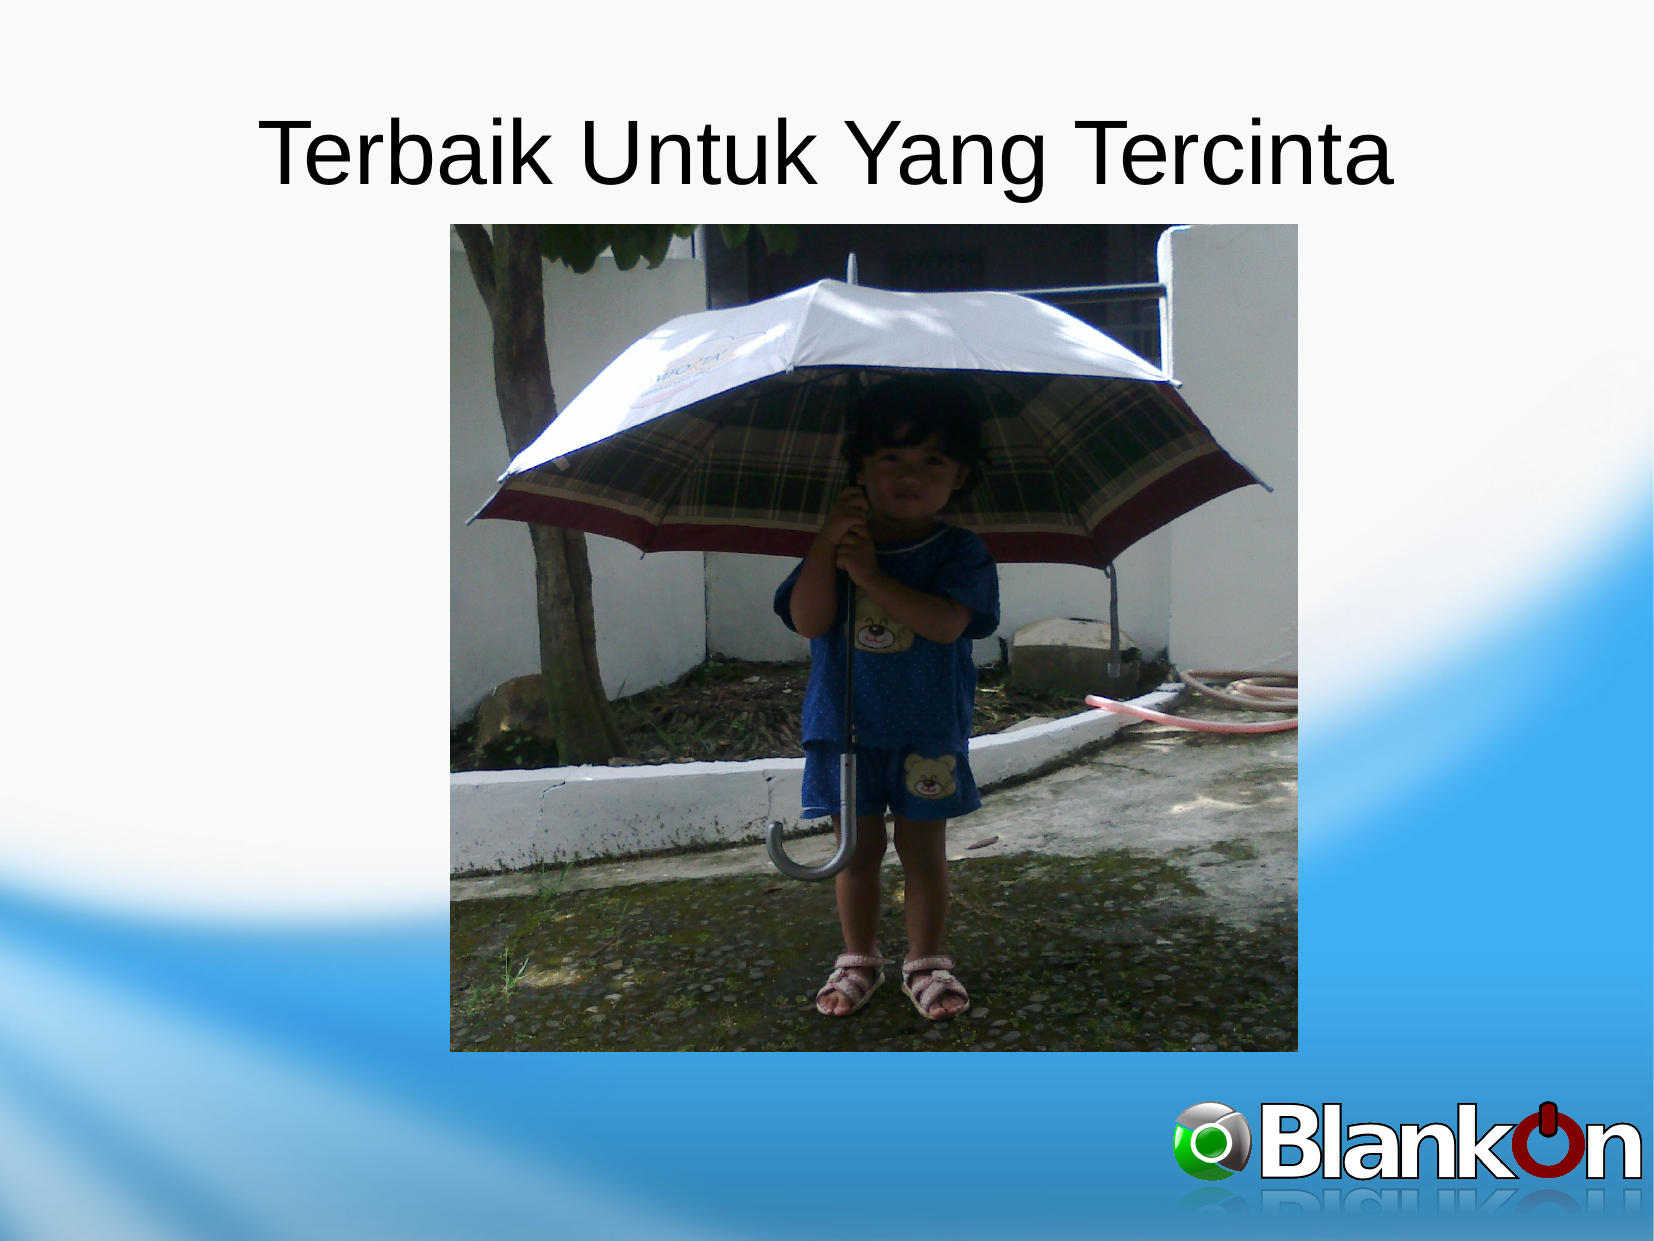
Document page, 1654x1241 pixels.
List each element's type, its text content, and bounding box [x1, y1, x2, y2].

picture [0, 0, 1654, 1241]
title Terbaik Untuk Yang Tercinta [82, 49, 1571, 257]
